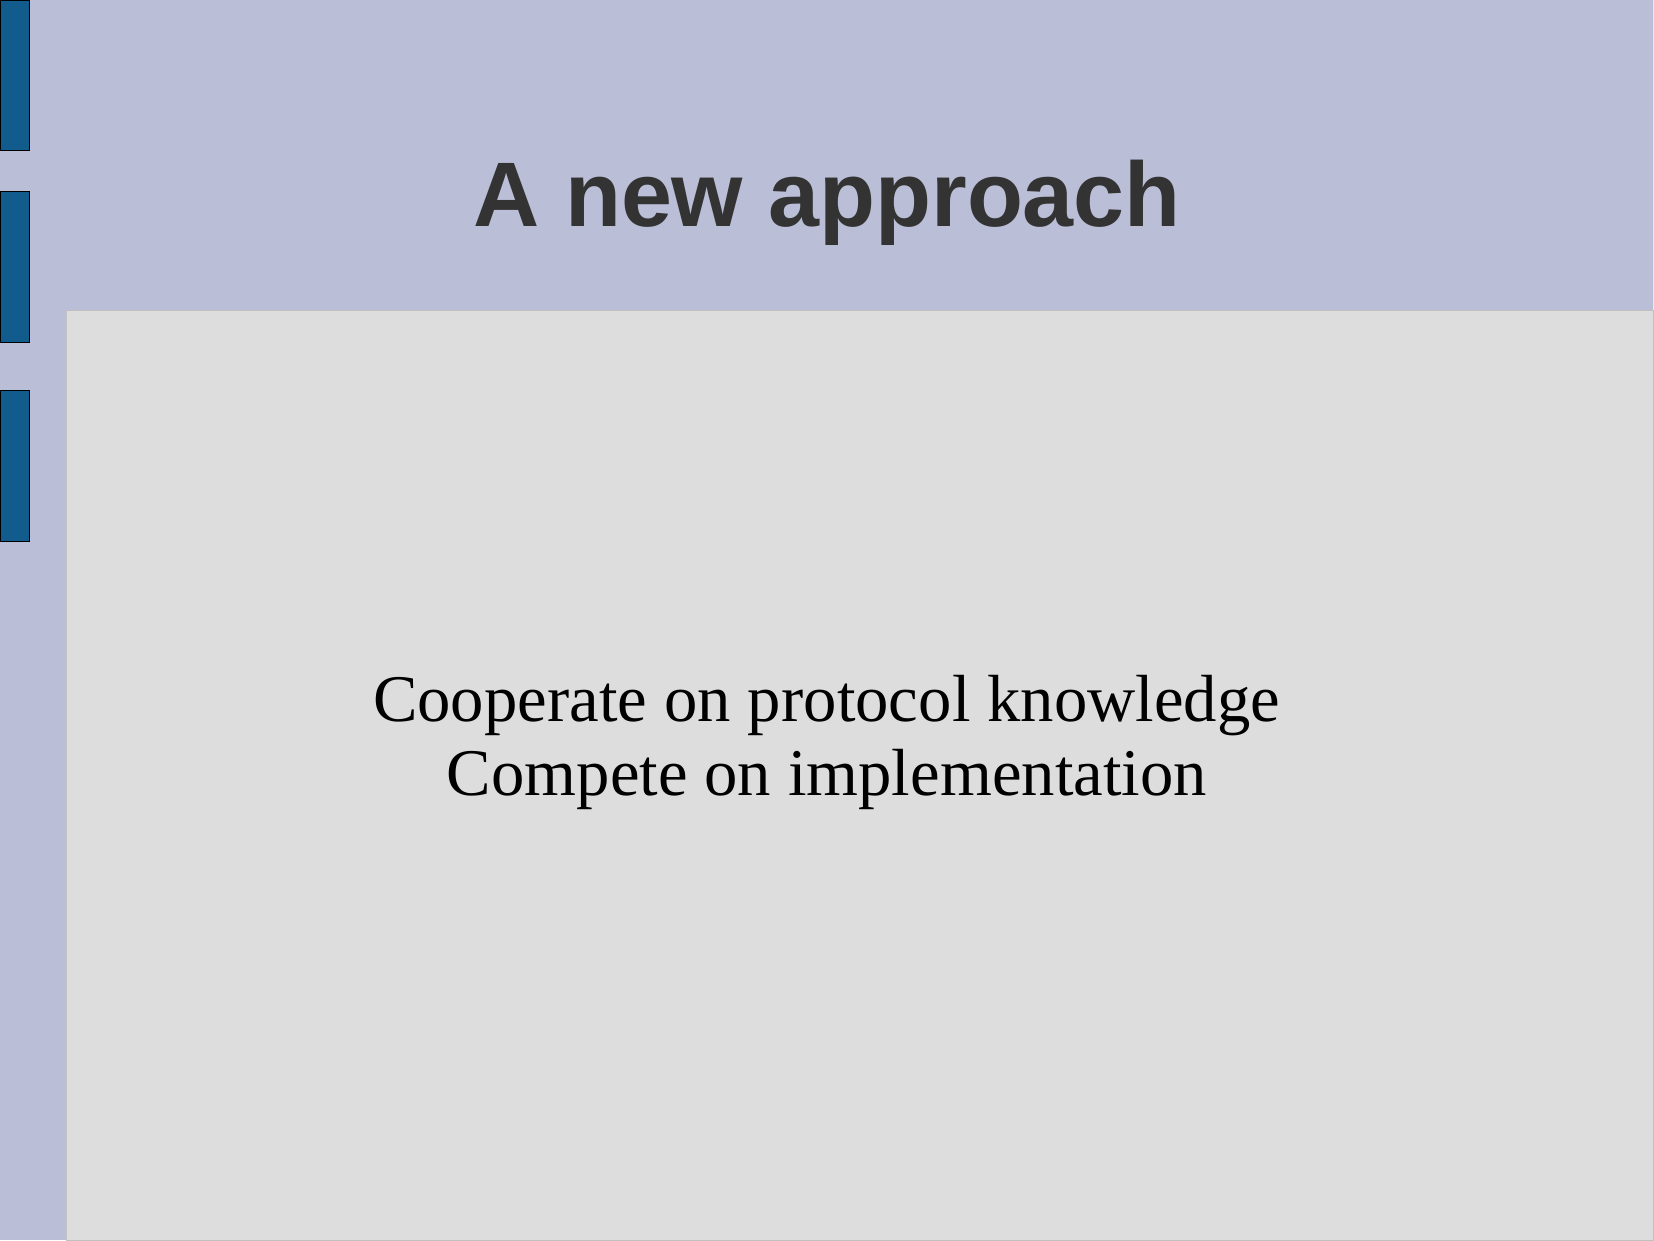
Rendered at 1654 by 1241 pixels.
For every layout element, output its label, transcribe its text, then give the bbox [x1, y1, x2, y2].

subtitle Cooperate on protocol knowledge Compete on implementation [121, 344, 1534, 1127]
title A new approach [121, 91, 1534, 299]
